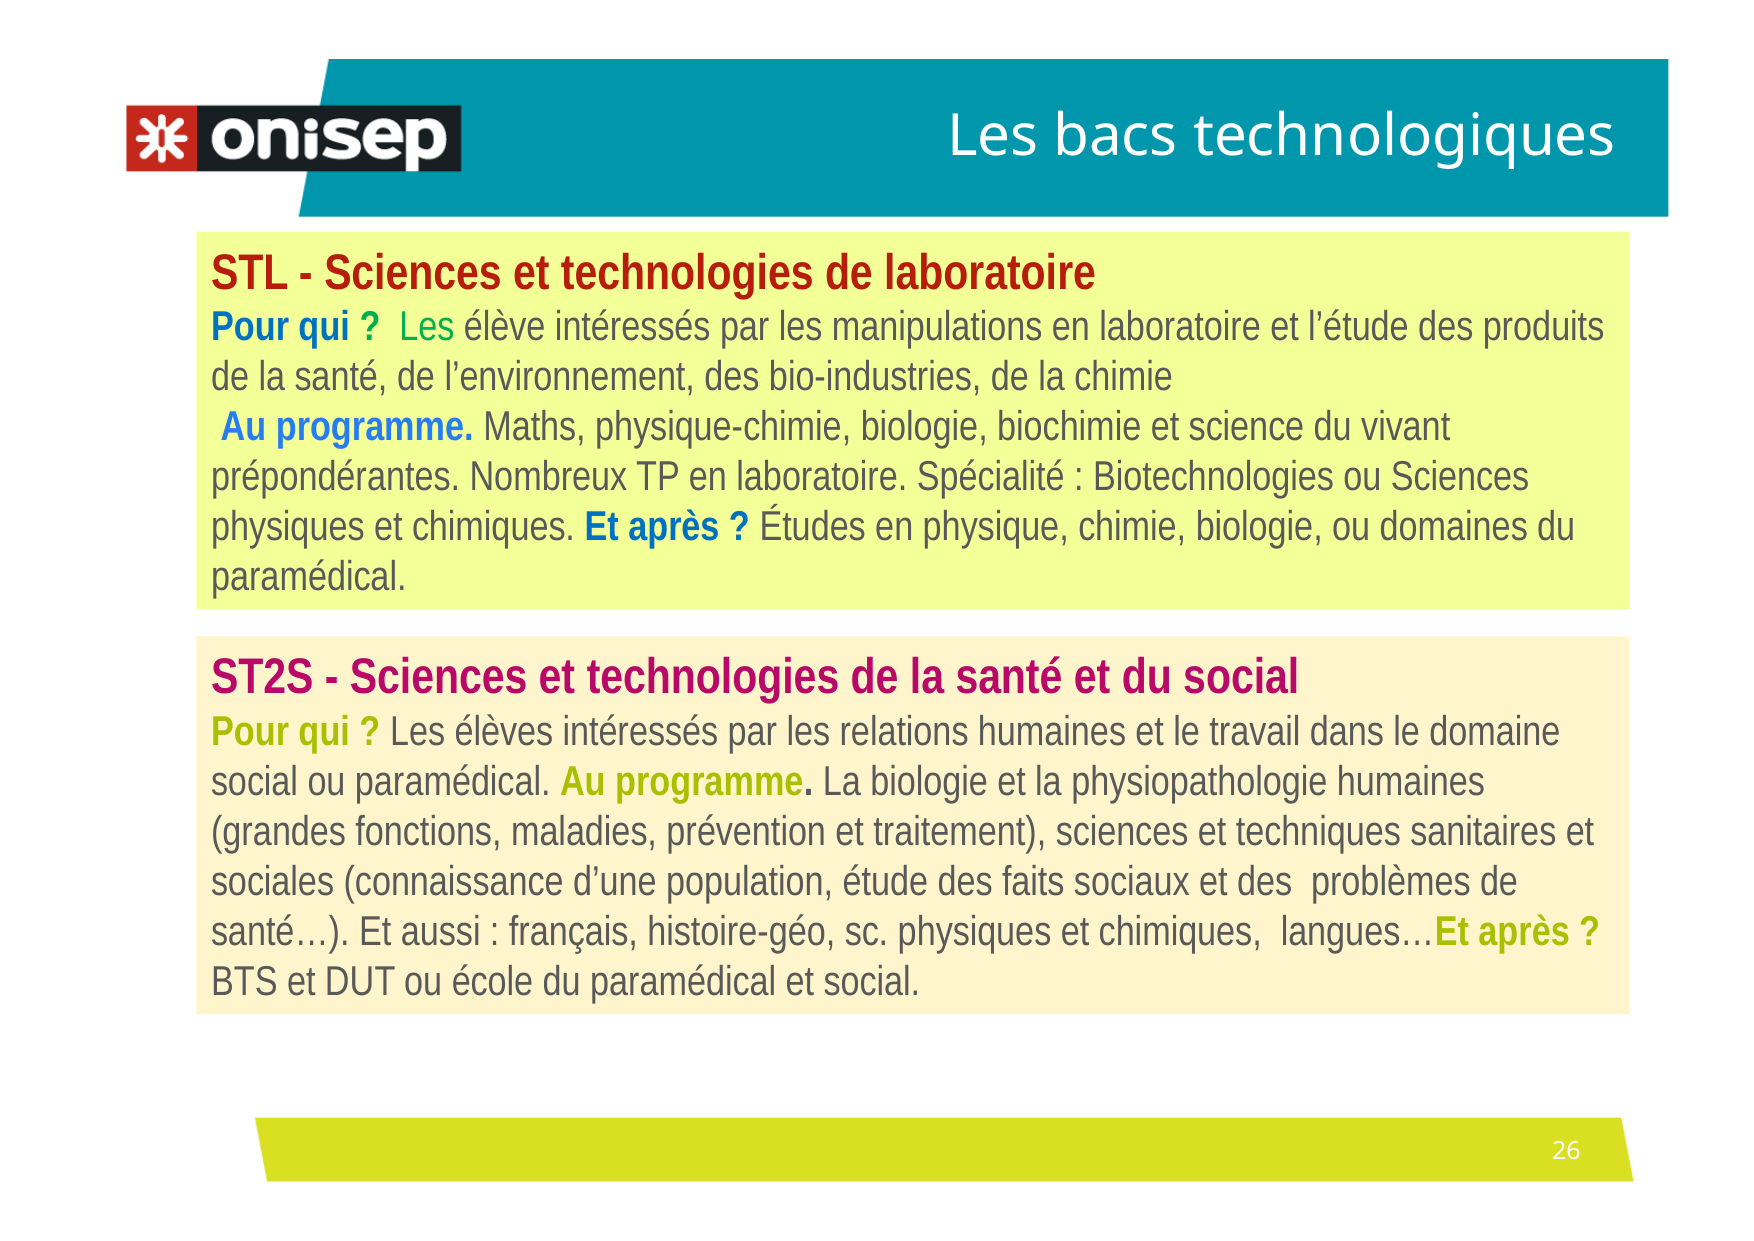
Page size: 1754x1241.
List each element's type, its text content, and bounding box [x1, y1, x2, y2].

picture [59, 59, 1669, 1182]
text_box Les bacs technologiques [473, 89, 1631, 170]
text_box ST2S - Sciences et technologies de la santé et du social Pour qui ? Les élèves intéressés par les relations humaines et le travail dans le domaine social ou paramédical. Au programme. La biologie et la physiopathologie humaines (grandes fonctions, maladies, prévention et traitement), sciences et techniques sanitaires et sociales (connaissance d’une population, étude des faits sociaux et des problèmes de santé…). Et aussi : français, histoire-géo, sc. physiques et chimiques, langues…Et après ? BTS et DUT ou école du paramédical et social. [196, 636, 1630, 1015]
text_box <numéro> [1537, 1126, 1670, 1187]
text_box STL - Sciences et technologies de laboratoire Pour qui ? Les élève intéressés par les manipulations en laboratoire et l’étude des produits de la santé, de l’environnement, des bio-industries, de la chimie Au programme. Maths, physique-chimie, biologie, biochimie et science du vivant prépondérantes. Nombreux TP en laboratoire. Spécialité : Biotechnologies ou Sciences physiques et chimiques. Et après ? Études en physique, chimie, biologie, ou domaines du paramédical. [196, 231, 1630, 610]
title [139, 103, 1588, 291]
